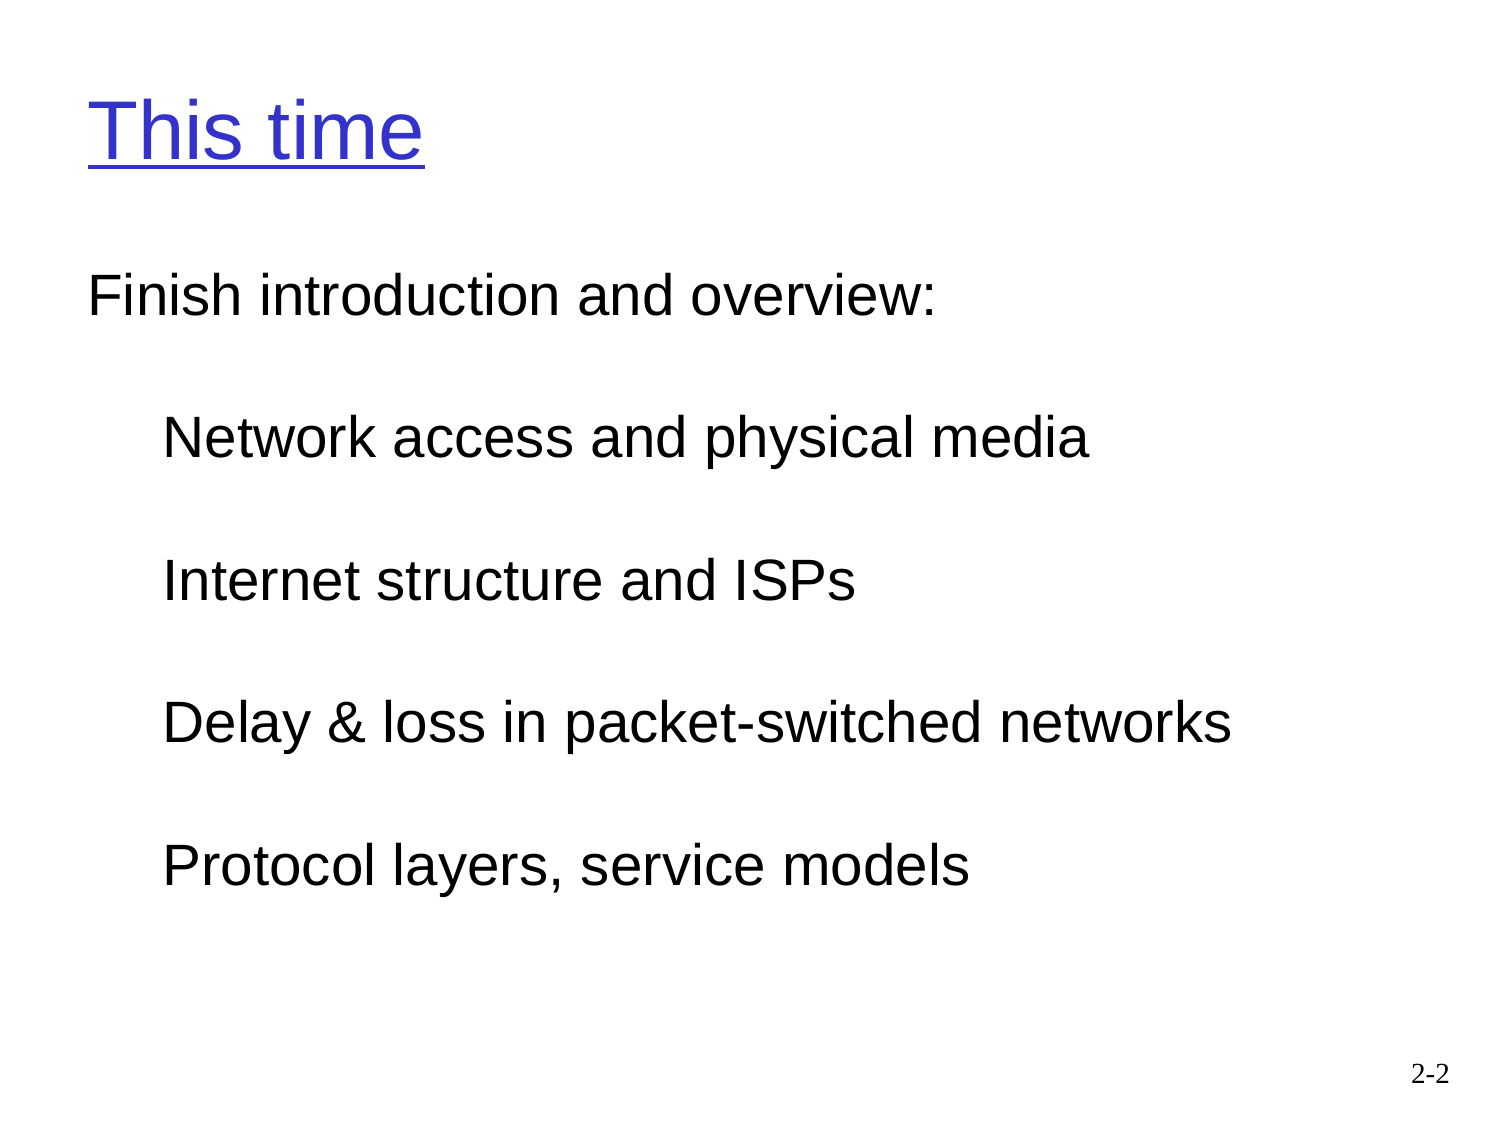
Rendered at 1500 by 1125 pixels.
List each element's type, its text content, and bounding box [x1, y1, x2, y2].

title This time [87, 23, 1363, 239]
list Finish introduction and overview: Network access and physical media Internet structure and ISPs Delay & loss in packet-switched networks Protocol layers, service models [87, 262, 1363, 1026]
